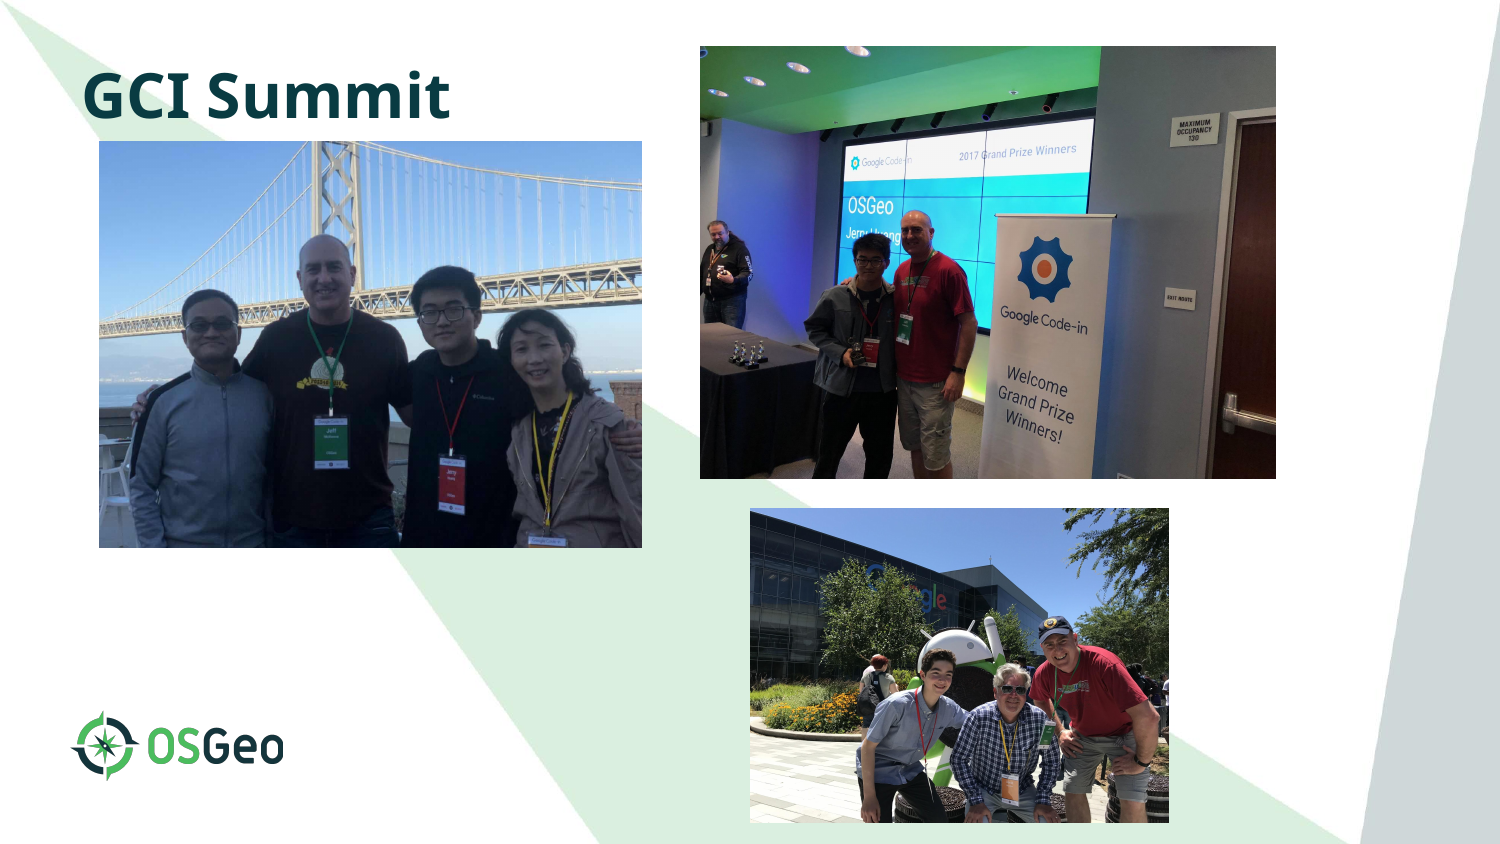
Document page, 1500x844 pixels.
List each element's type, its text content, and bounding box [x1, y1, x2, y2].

picture [0, 0, 1500, 844]
title GCI Summit [70, 13, 1196, 131]
